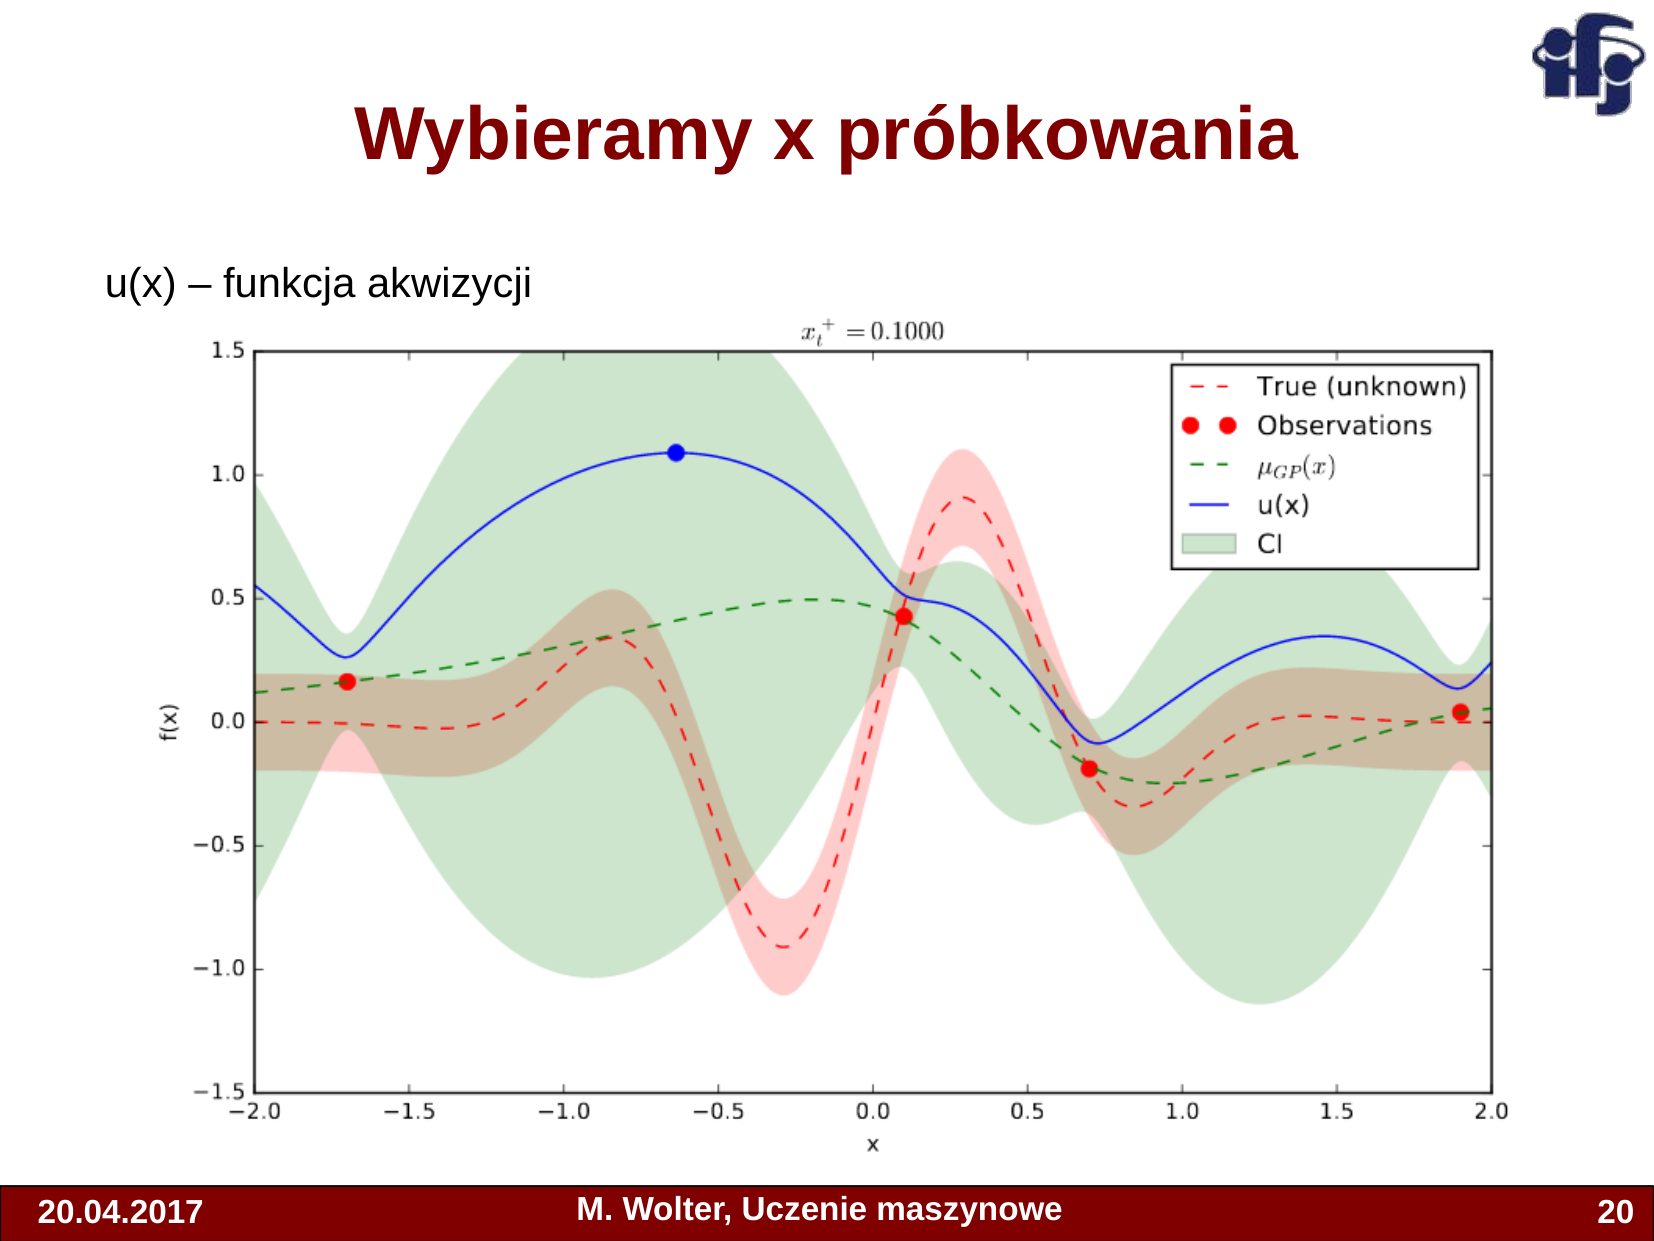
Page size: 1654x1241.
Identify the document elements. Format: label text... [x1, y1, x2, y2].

text_box u(x) – funkcja akwizycji [90, 252, 646, 314]
title Wybieramy x próbkowania [82, 25, 1571, 233]
picture [139, 308, 1531, 1156]
picture [1525, 0, 1654, 129]
